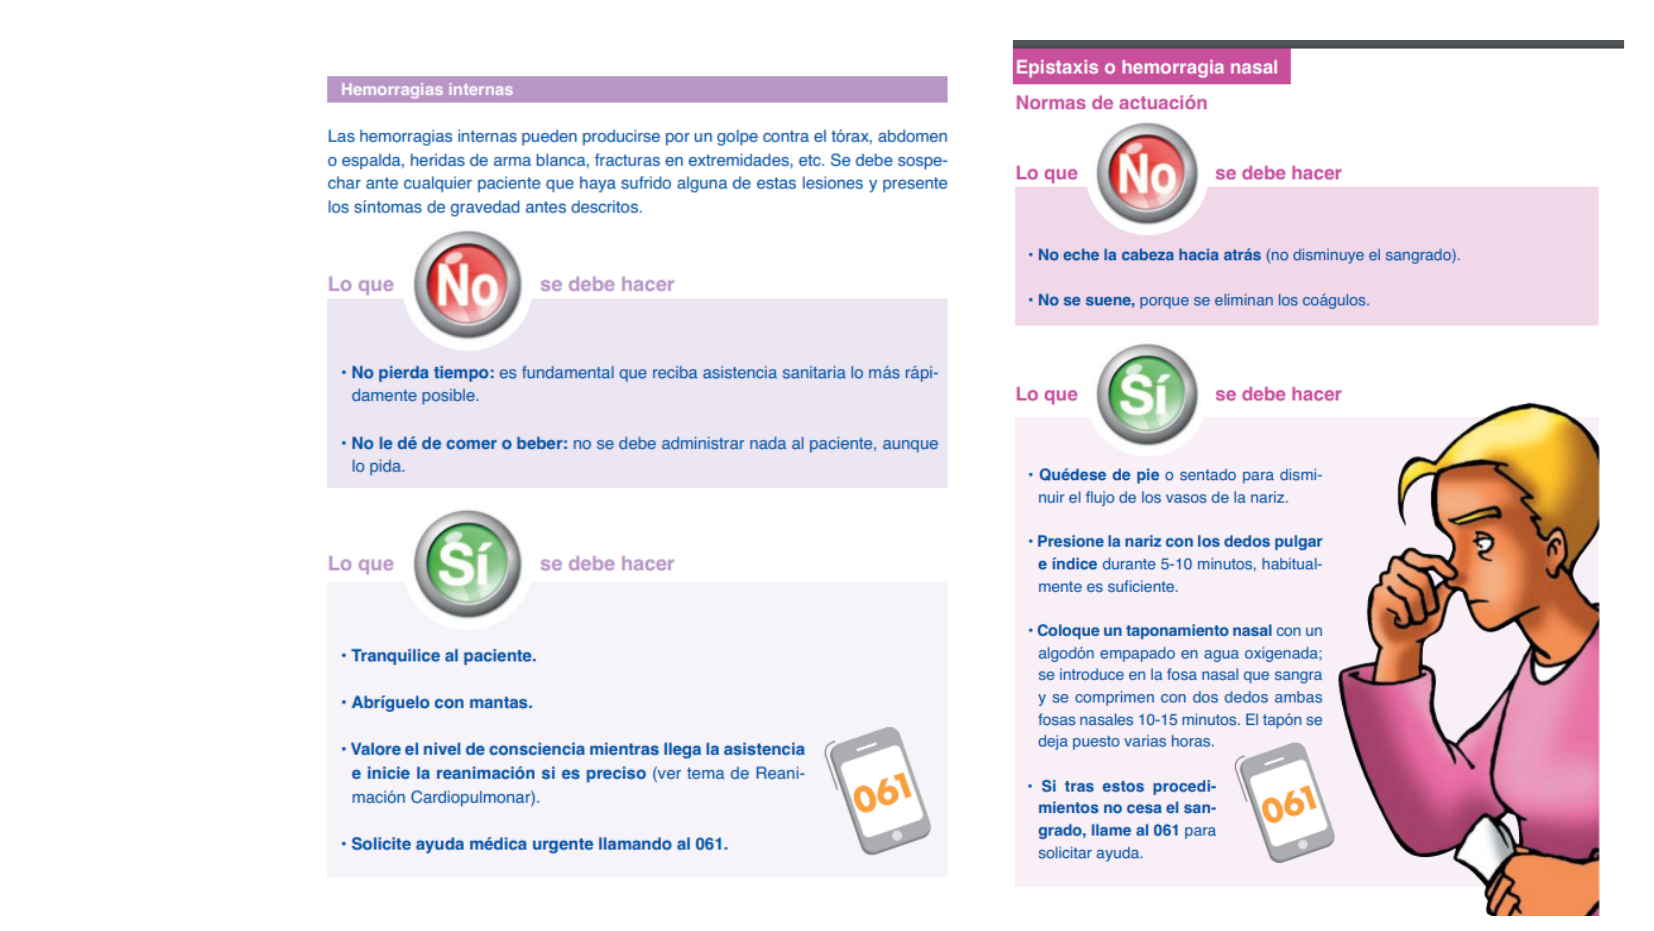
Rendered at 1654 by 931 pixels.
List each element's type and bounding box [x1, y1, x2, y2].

picture [324, 59, 975, 882]
picture [1012, 40, 1625, 916]
